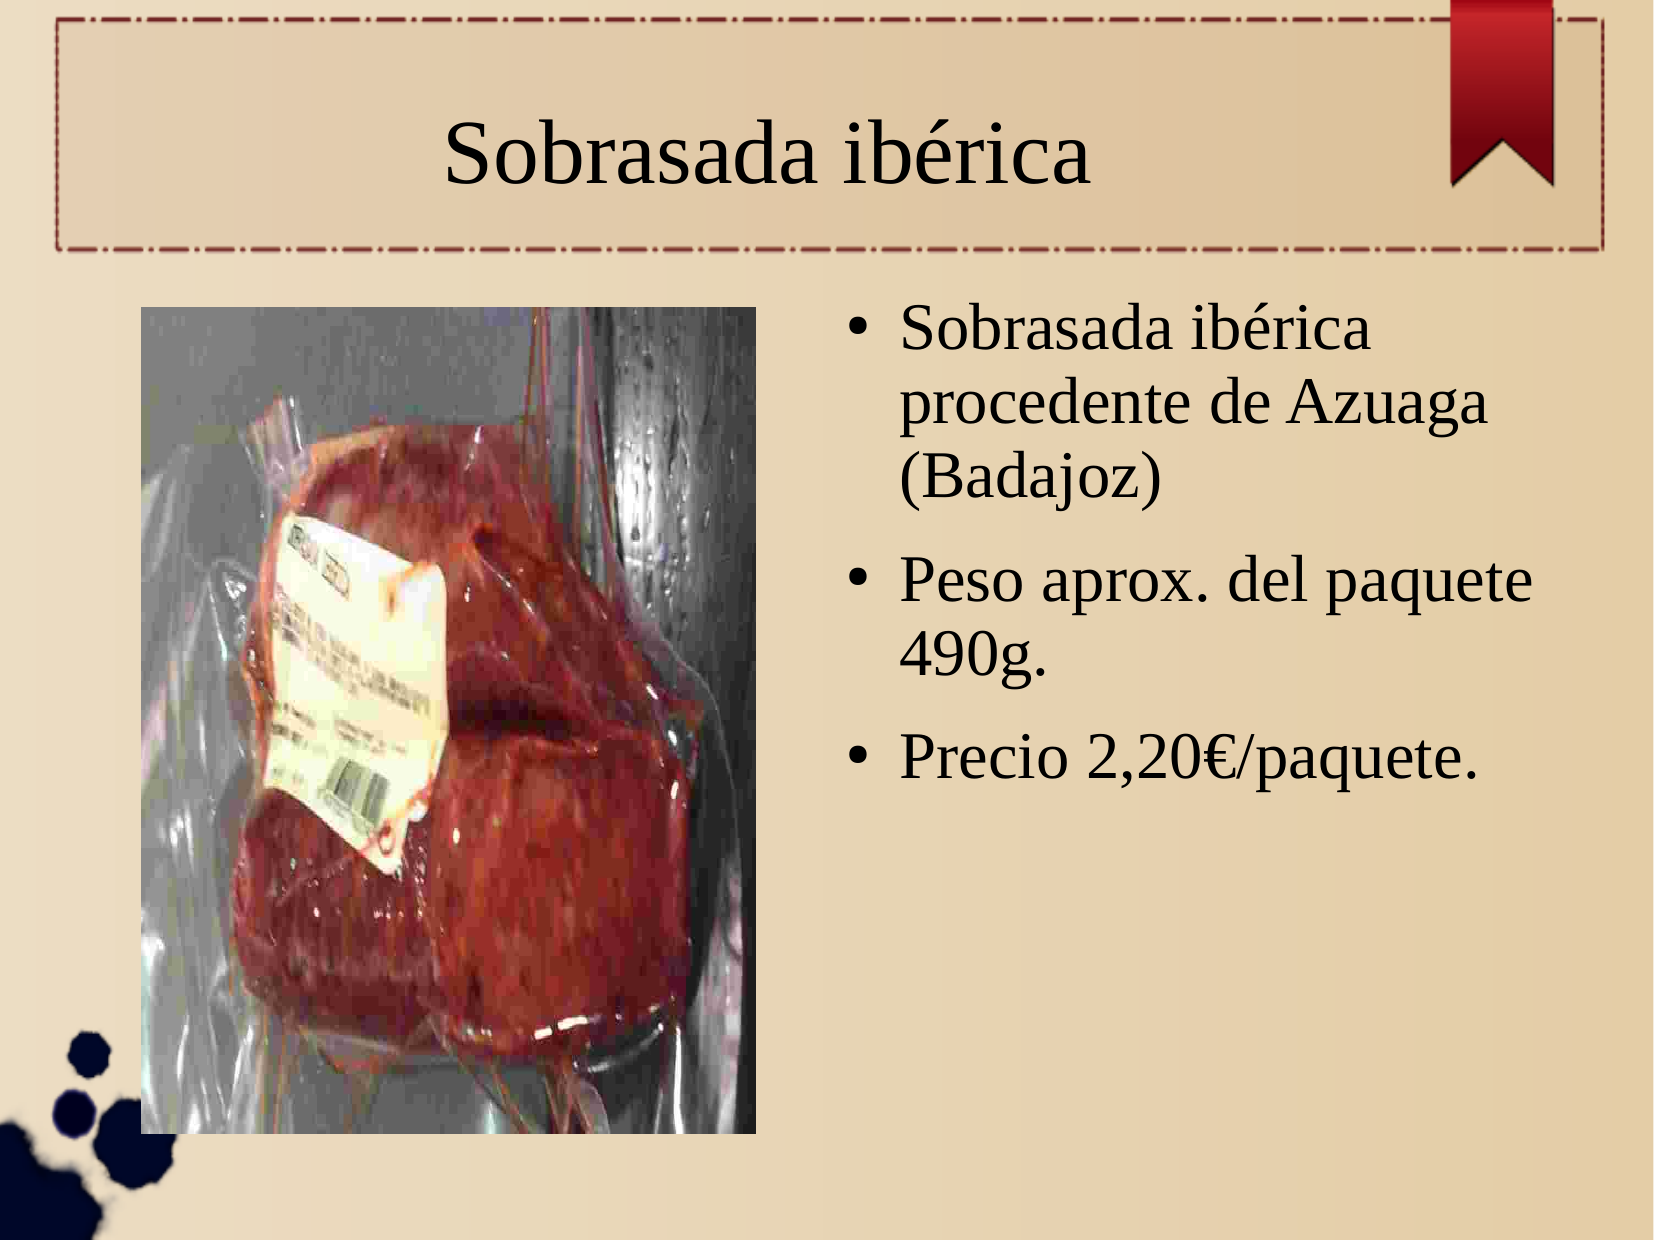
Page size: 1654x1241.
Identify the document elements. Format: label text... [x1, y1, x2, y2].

list Sobrasada ibérica procedente de Azuaga (Badajoz) Peso aprox. del paquete 490g. Precio 2,20€/paquete. [828, 290, 1539, 1010]
picture [0, 0, 1654, 1240]
title Sobrasada ibérica [82, 49, 1453, 257]
